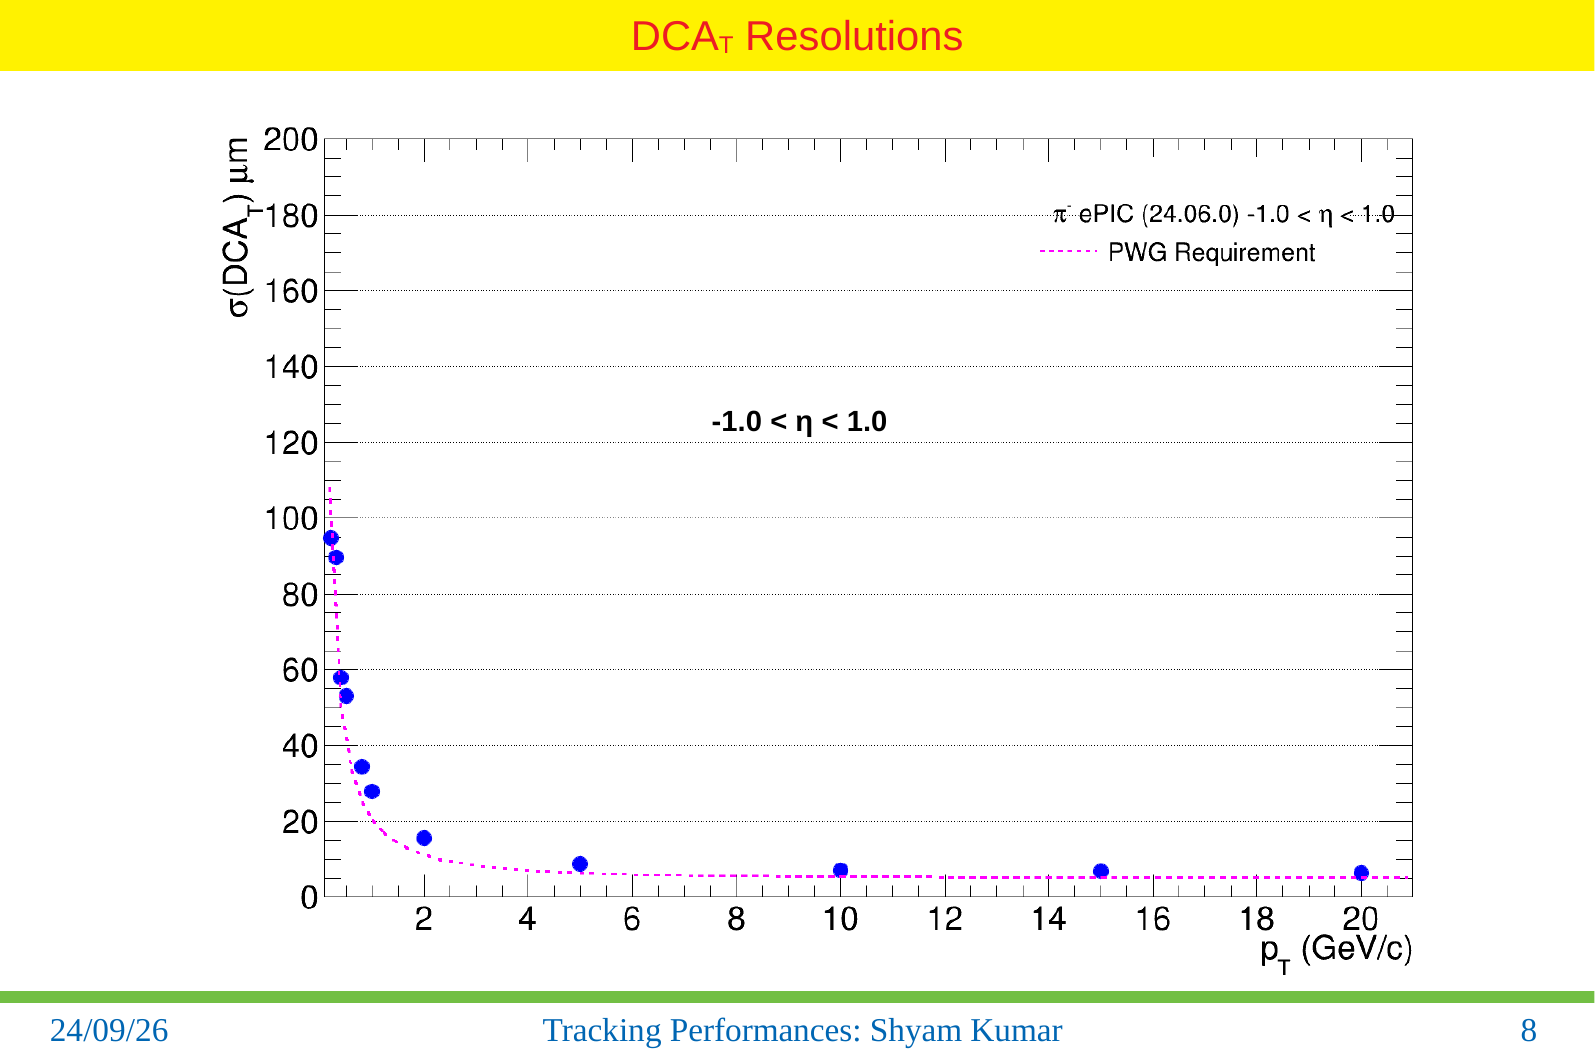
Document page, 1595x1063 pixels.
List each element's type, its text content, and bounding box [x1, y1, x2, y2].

text_box -1.0 < η < 1.0 [696, 397, 910, 497]
title DCAT Resolutions [0, 0, 1595, 71]
picture [196, 94, 1476, 986]
